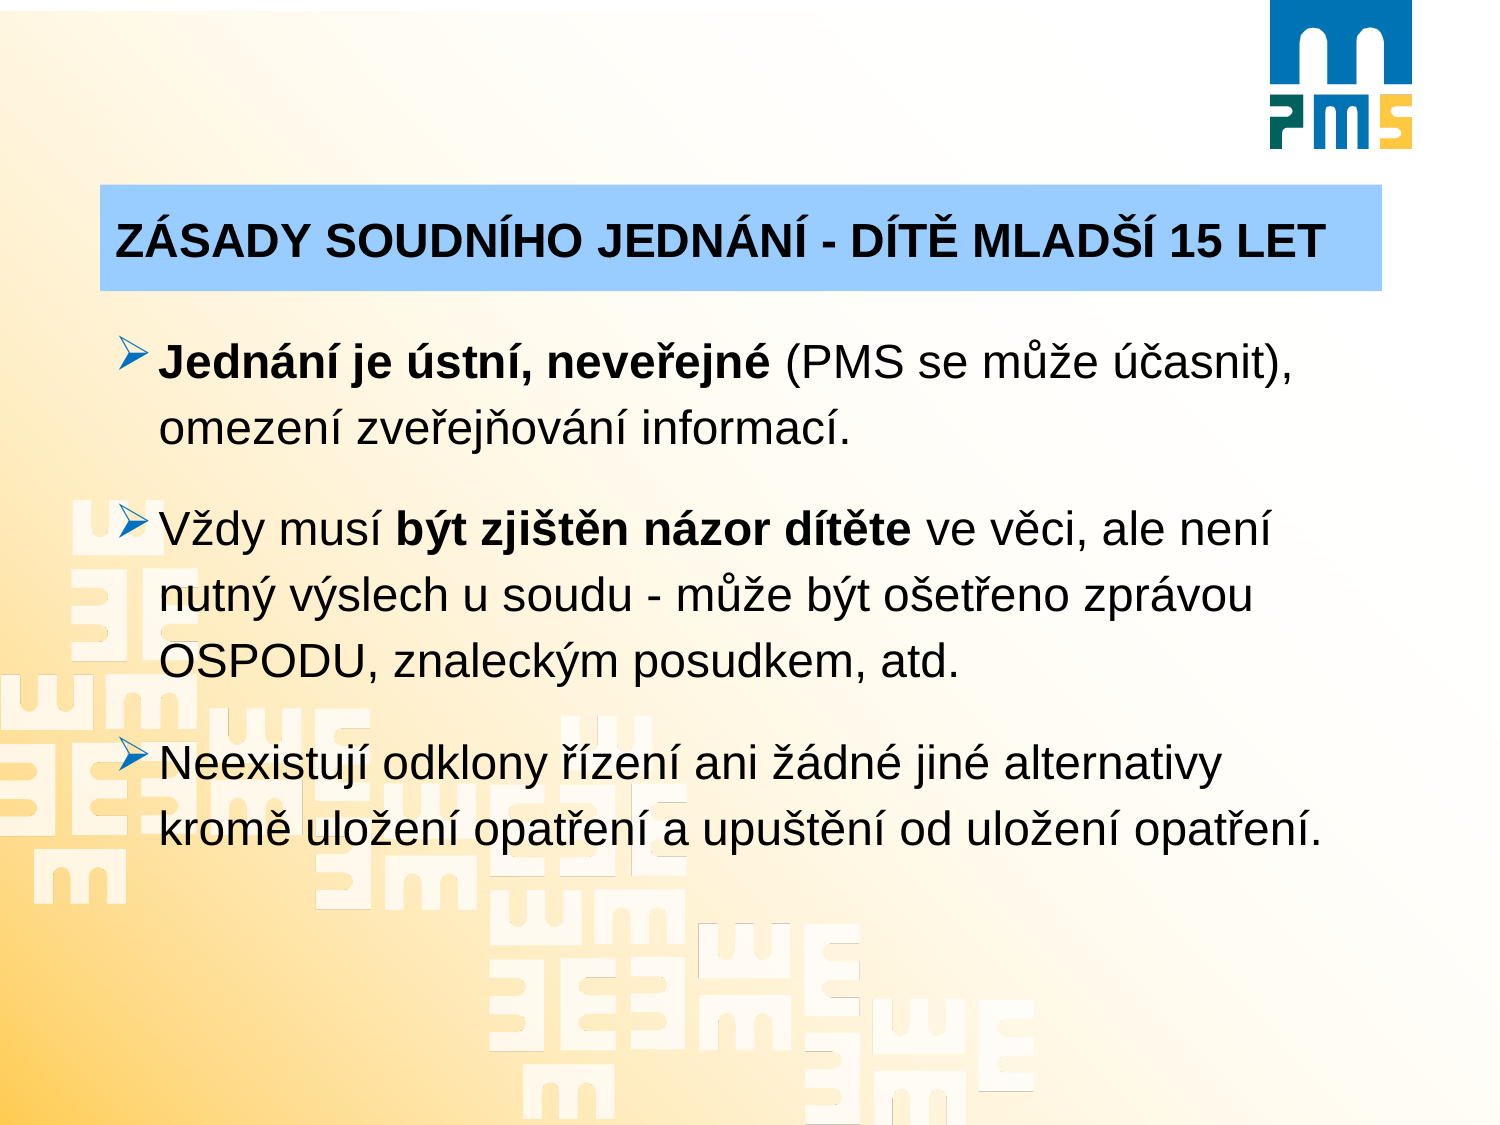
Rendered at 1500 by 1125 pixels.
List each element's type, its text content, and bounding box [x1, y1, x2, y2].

picture [0, 0, 1500, 1125]
text_box Jednání je ústní, neveřejné (PMS se může účasnit), omezení zveřejňování informací. Vždy musí být zjištěn názor dítěte ve věci, ale není nutný výslech u soudu - může být ošetřeno zprávou OSPODU, znaleckým posudkem, atd. Neexistují odklony řízení ani žádné jiné alternativy kromě uložení opatření a upuštění od uložení opatření. [100, 314, 1341, 1024]
title ZÁSADY SOUDNÍHO JEDNÁNÍ - DÍTĚ MLADŠÍ 15 LET [100, 184, 1382, 292]
